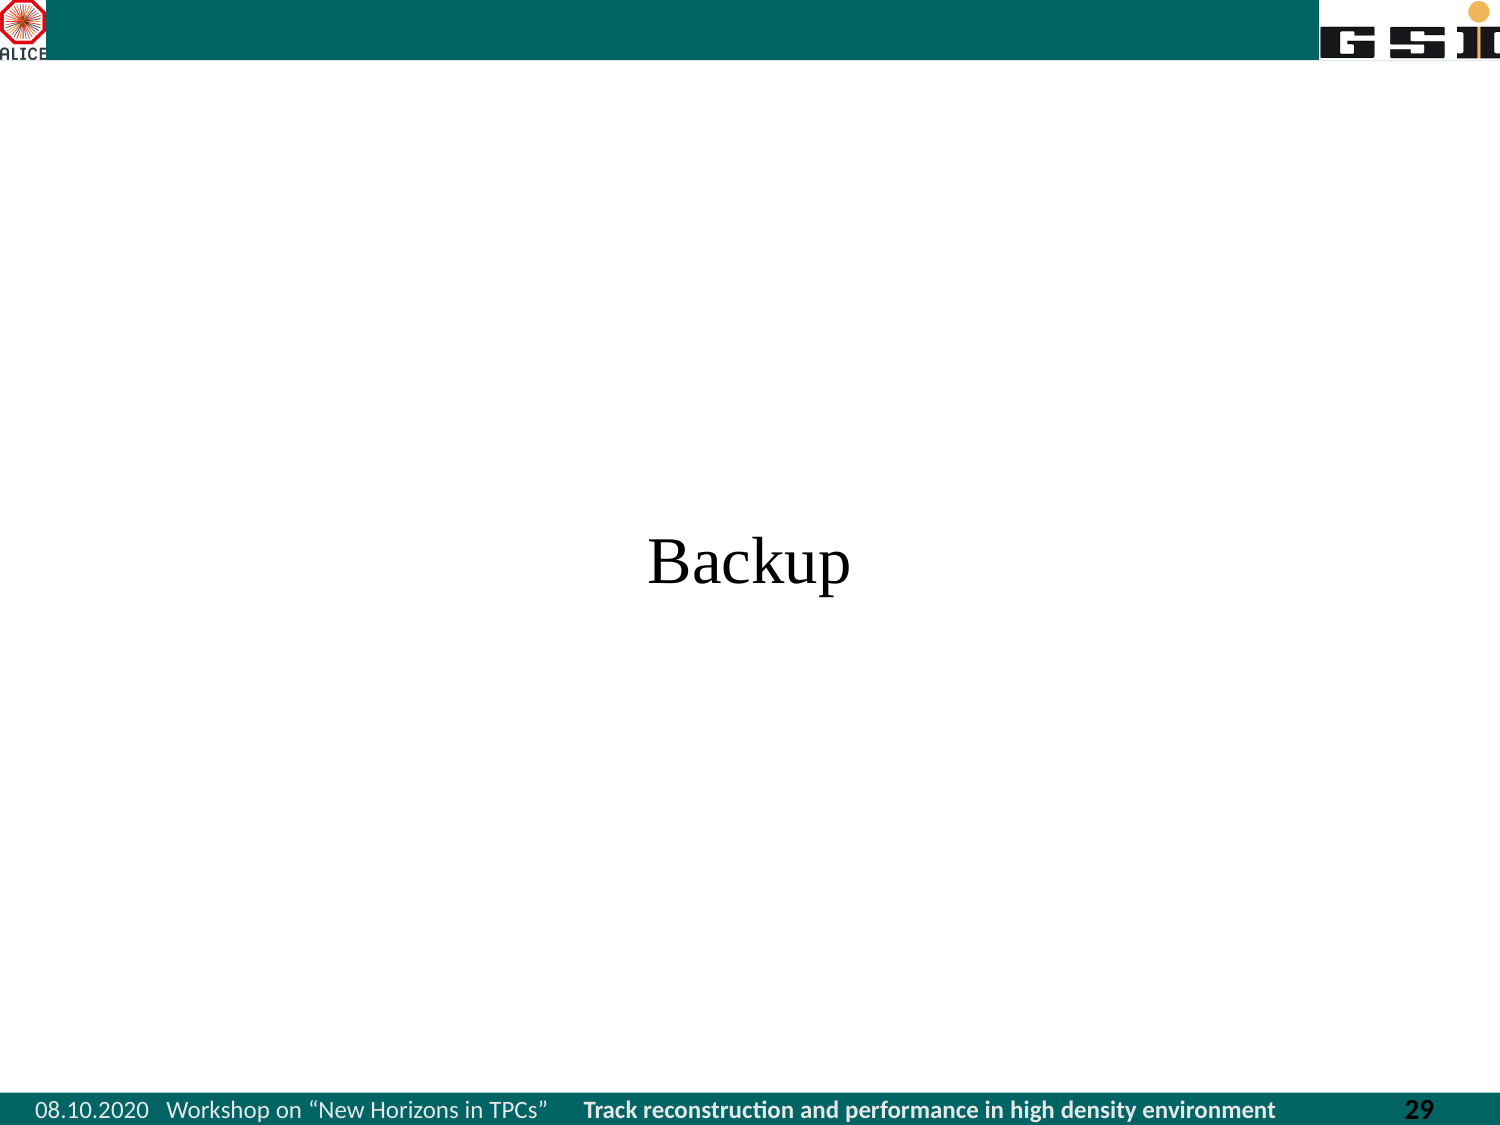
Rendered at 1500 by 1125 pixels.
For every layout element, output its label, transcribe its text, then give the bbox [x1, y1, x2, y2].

picture [1319, 0, 1500, 60]
subtitle Backup [75, 112, 1426, 1013]
picture [0, 0, 46, 60]
